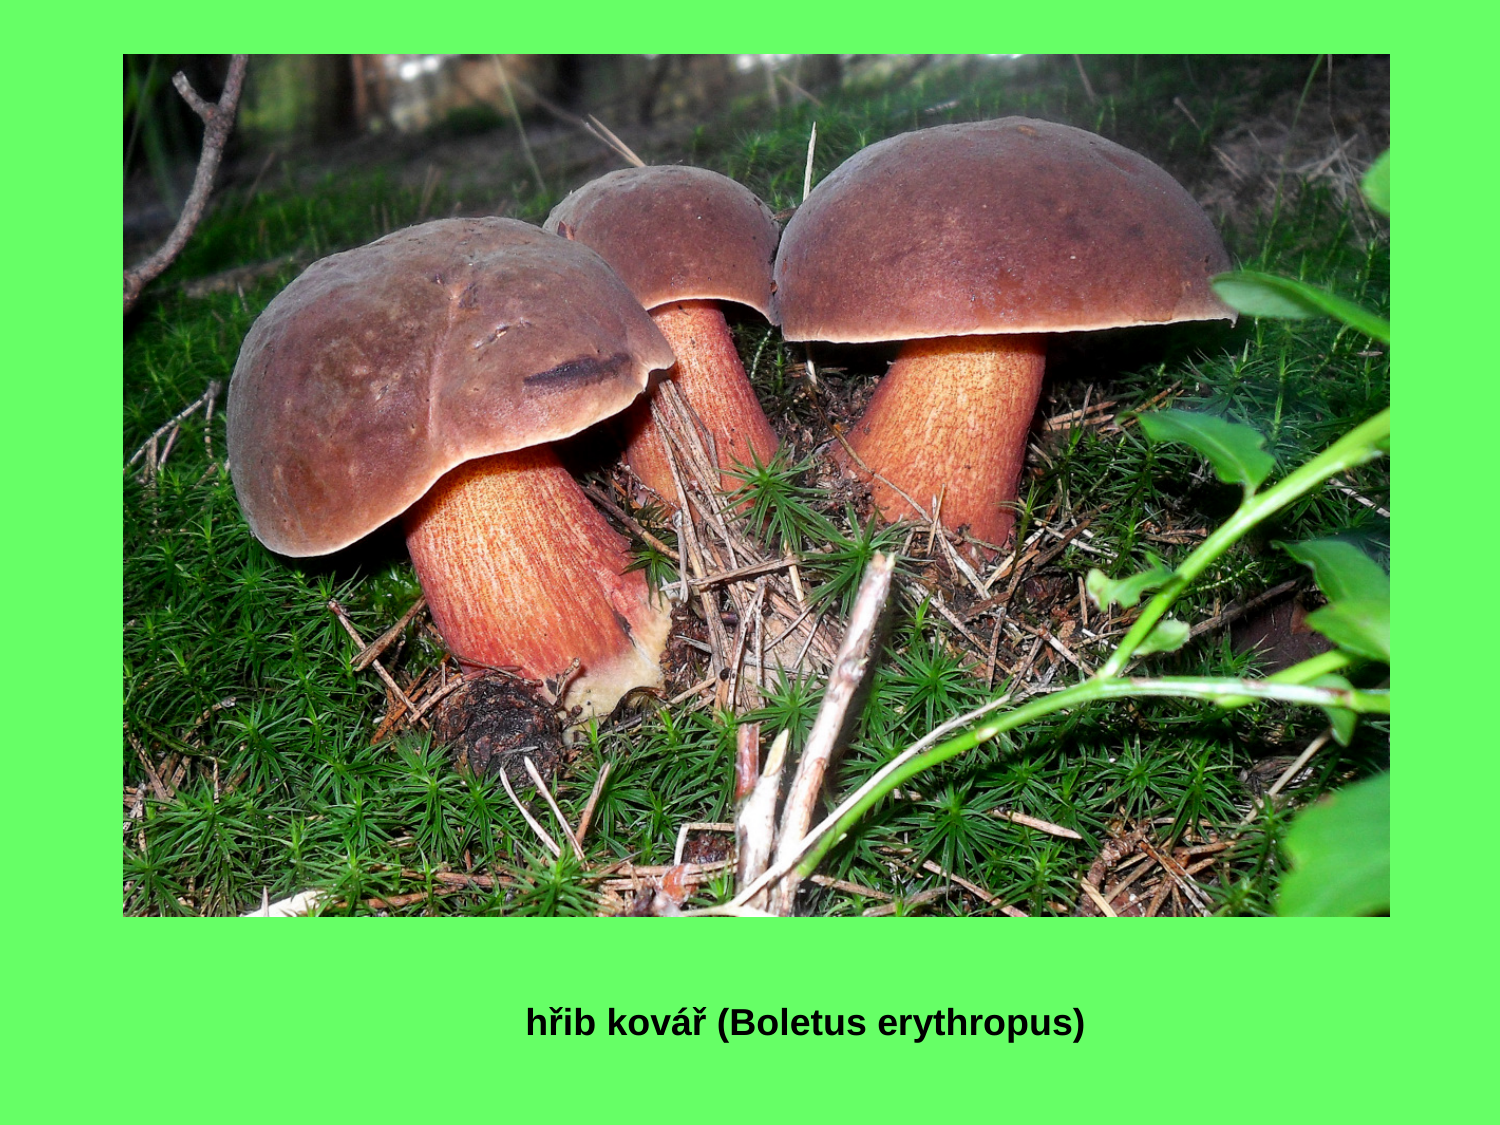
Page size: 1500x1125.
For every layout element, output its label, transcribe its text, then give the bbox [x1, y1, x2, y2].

text_box hřib kovář (Boletus erythropus) [510, 990, 1102, 1052]
picture [123, 54, 1390, 917]
